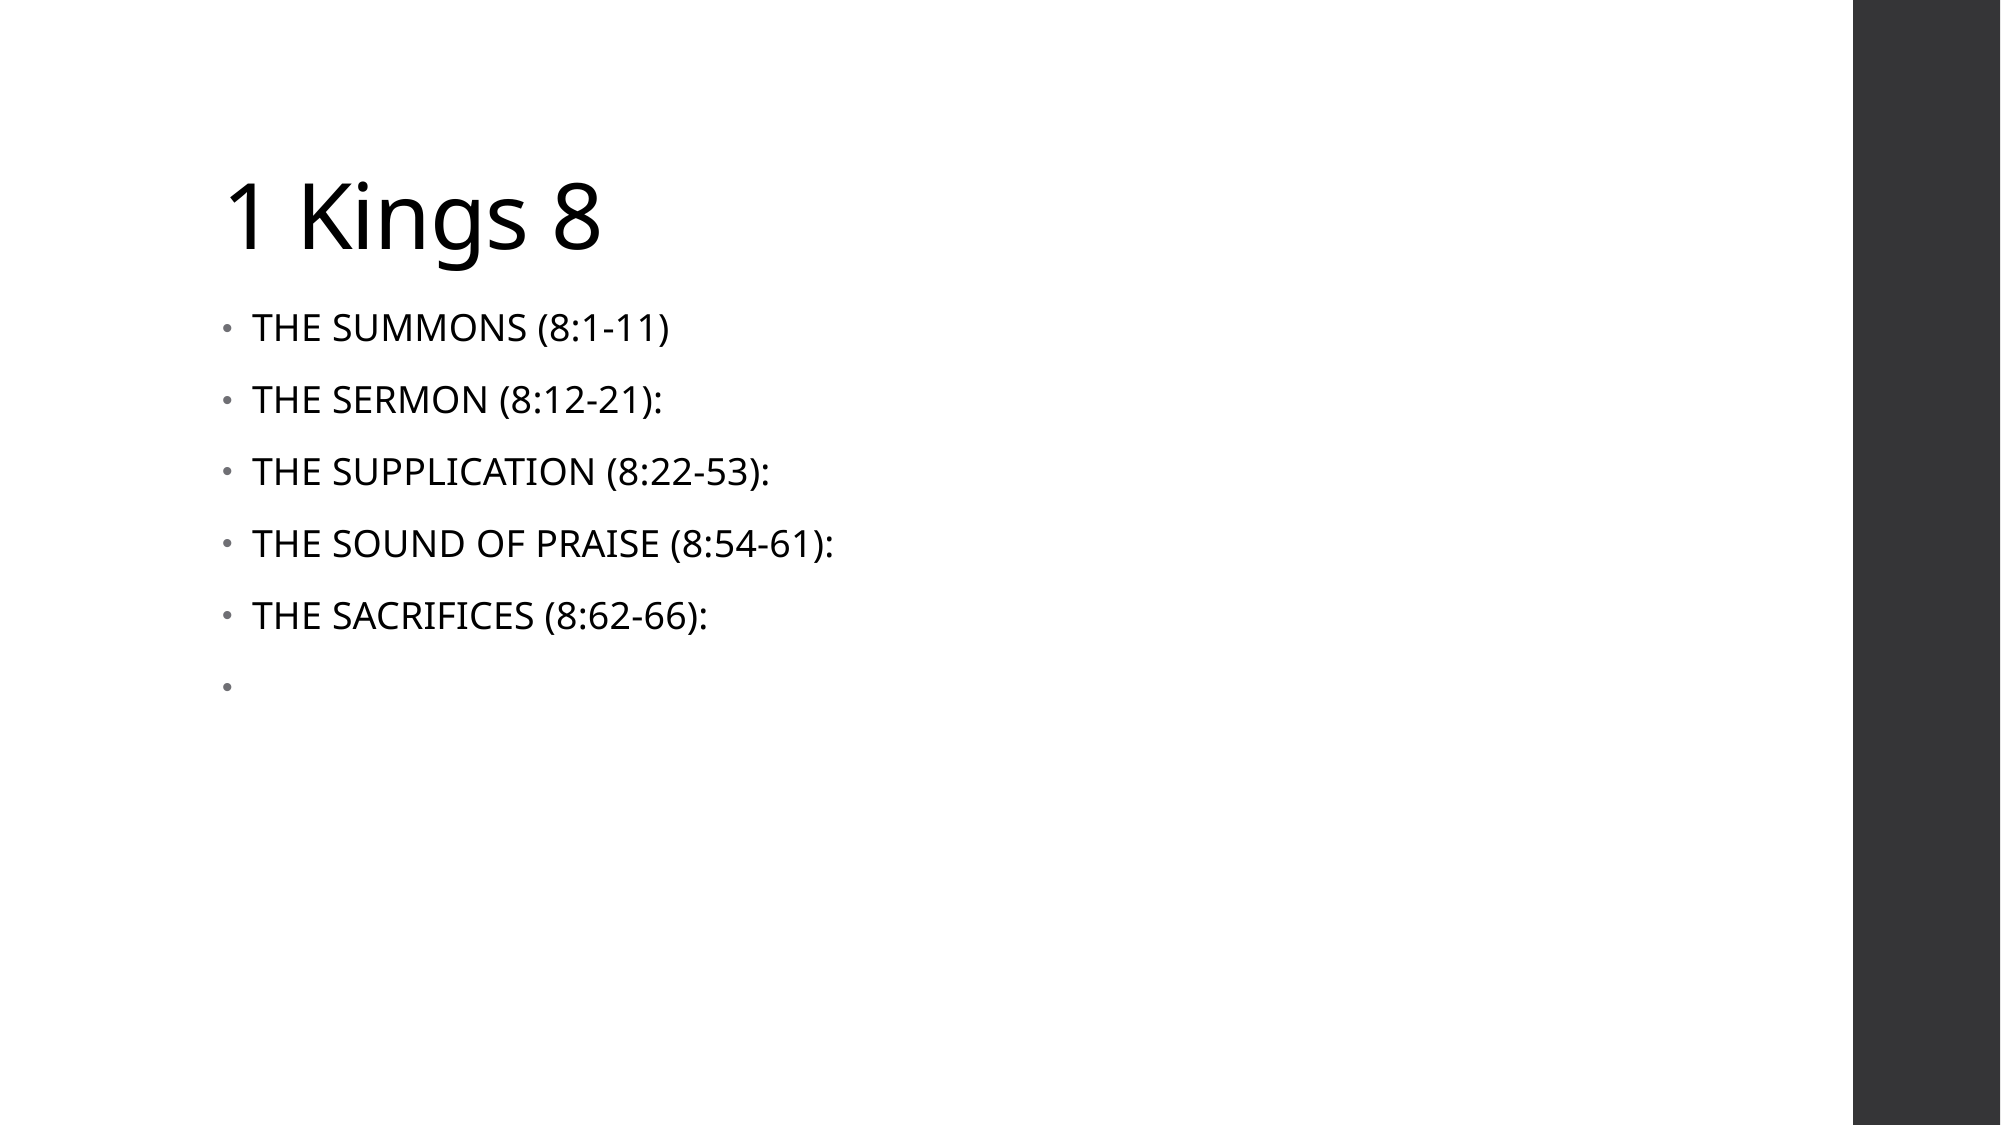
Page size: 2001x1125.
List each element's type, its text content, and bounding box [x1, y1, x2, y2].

list THE SUMMONS (8:1-11) THE SERMON (8:12-21): THE SUPPLICATION (8:22-53): THE SOUND OF PRAISE (8:54-61): THE SACRIFICES (8:62-66): [206, 299, 1617, 1014]
title 1 Kings 8 [206, 60, 1797, 278]
